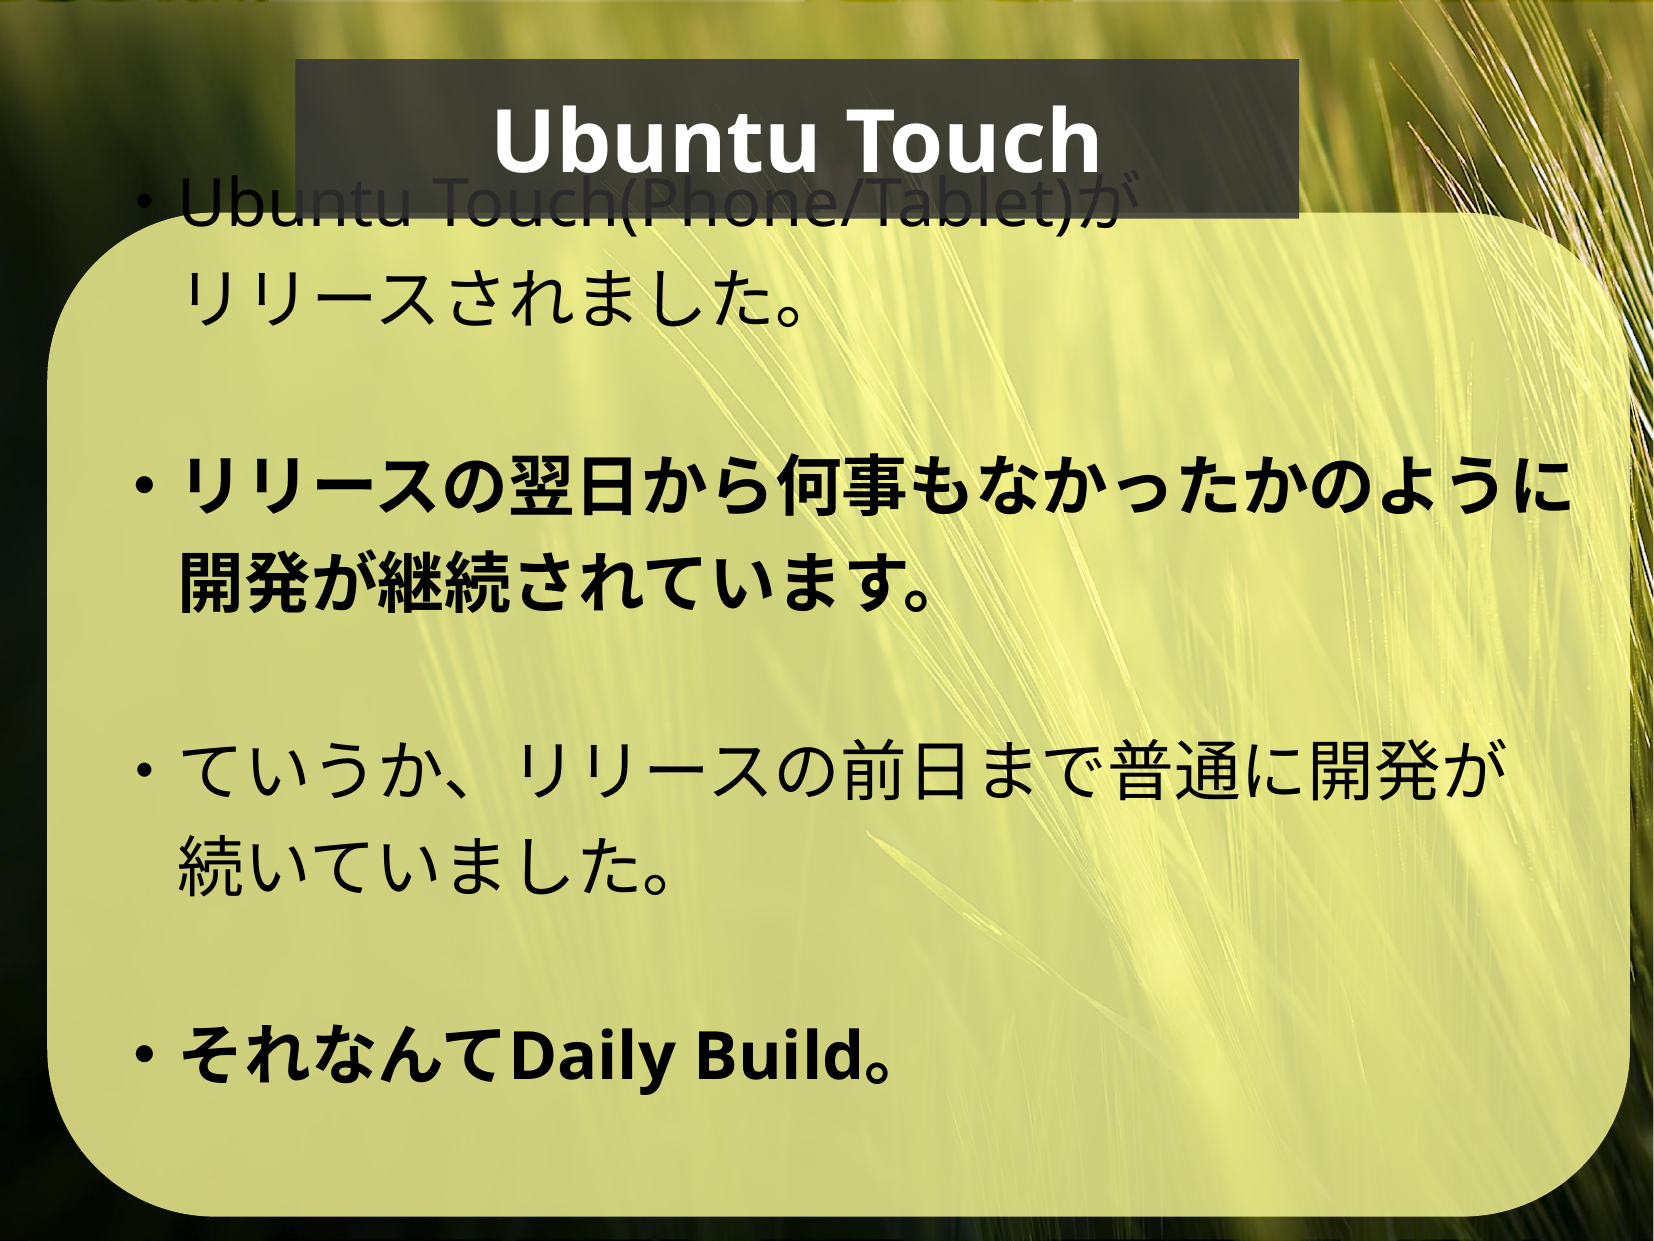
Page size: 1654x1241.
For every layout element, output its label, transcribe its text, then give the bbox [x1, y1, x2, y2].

text_box ・Ubuntu Touch(Phone/Tablet)が リリースされました。 ・リリースの翌日から何事もなかったかのように 開発が継続されています。 ・ていうか、リリースの前日まで普通に開発が 続いていました。 ・それなんてDaily Build。 [47, 212, 1630, 1217]
text_box Ubuntu Touch [295, 59, 1300, 219]
picture [0, 0, 1654, 1241]
